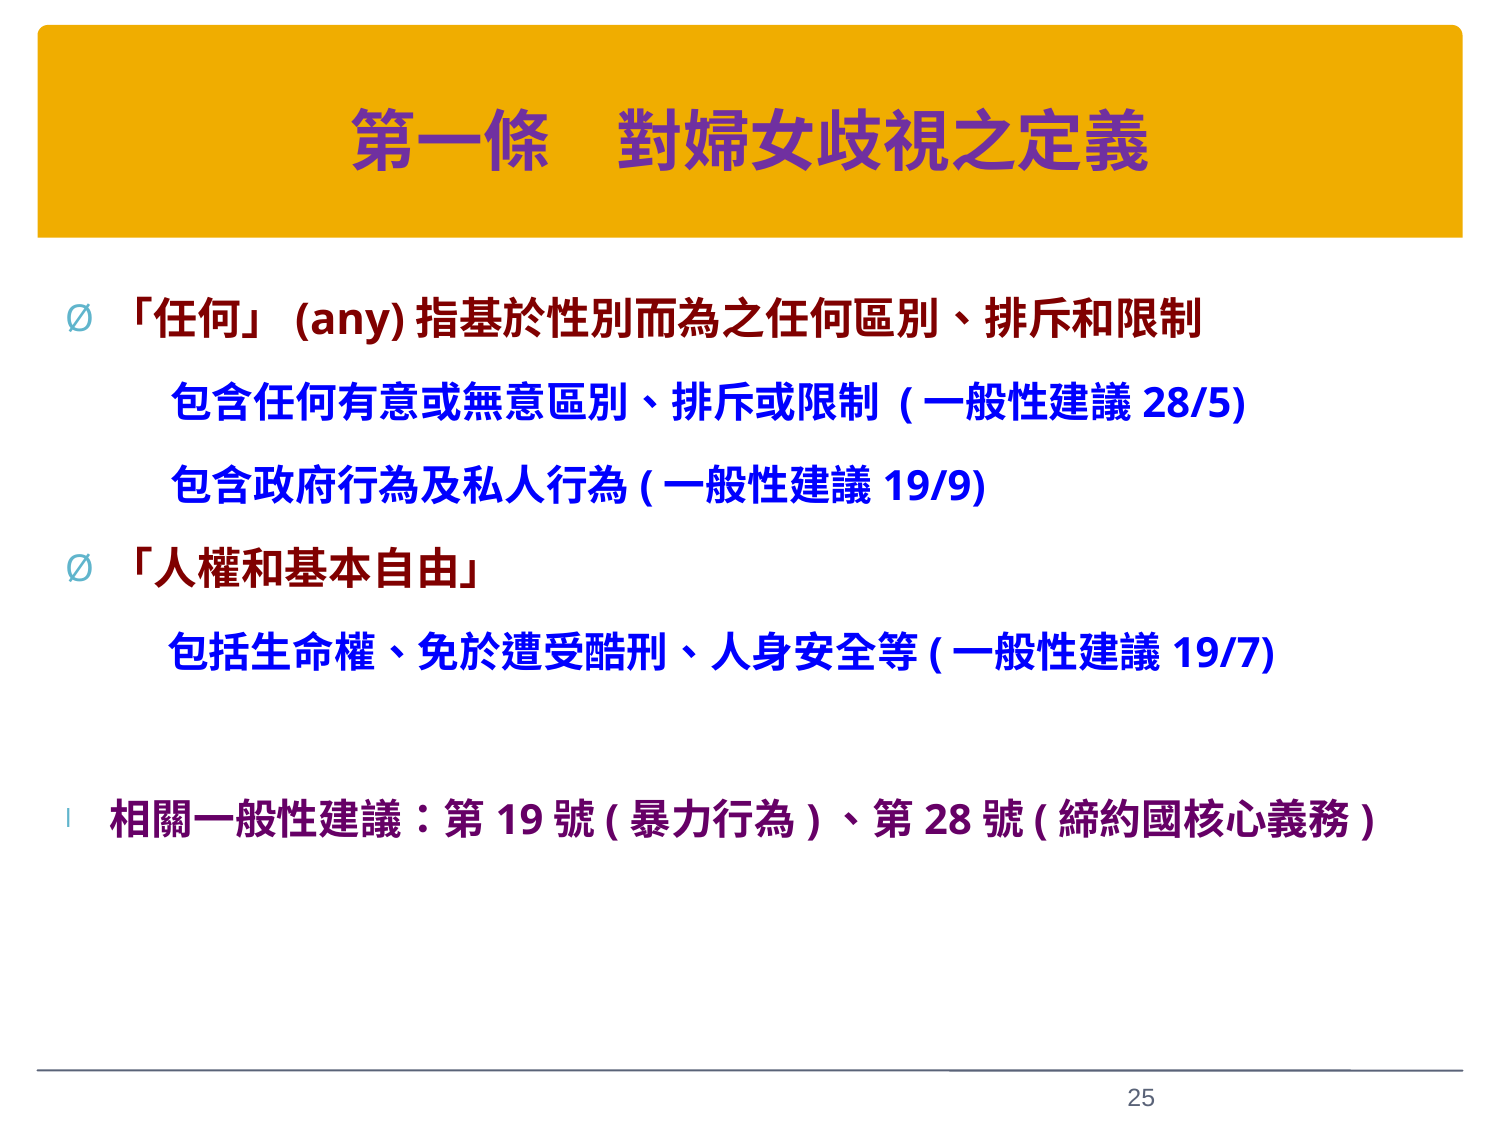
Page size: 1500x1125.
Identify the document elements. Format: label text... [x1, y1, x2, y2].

list 「任何」(any)指基於性別而為之任何區別、排斥和限制 包含任何有意或無意區別、排斥或限制 (一般性建議28/5) 包含政府行為及私人行為(一般性建議19/9) 「人權和基本自由」 包括生命權、免於遭受酷刑、人身安全等(一般性建議19/7) 相關一般性建議：第19號(暴力行為)、第28號(締約國核心義務) [50, 262, 1451, 1051]
title 第一條 對婦女歧視之定義 [50, 45, 1451, 233]
text_box 25 [1112, 1069, 1463, 1123]
